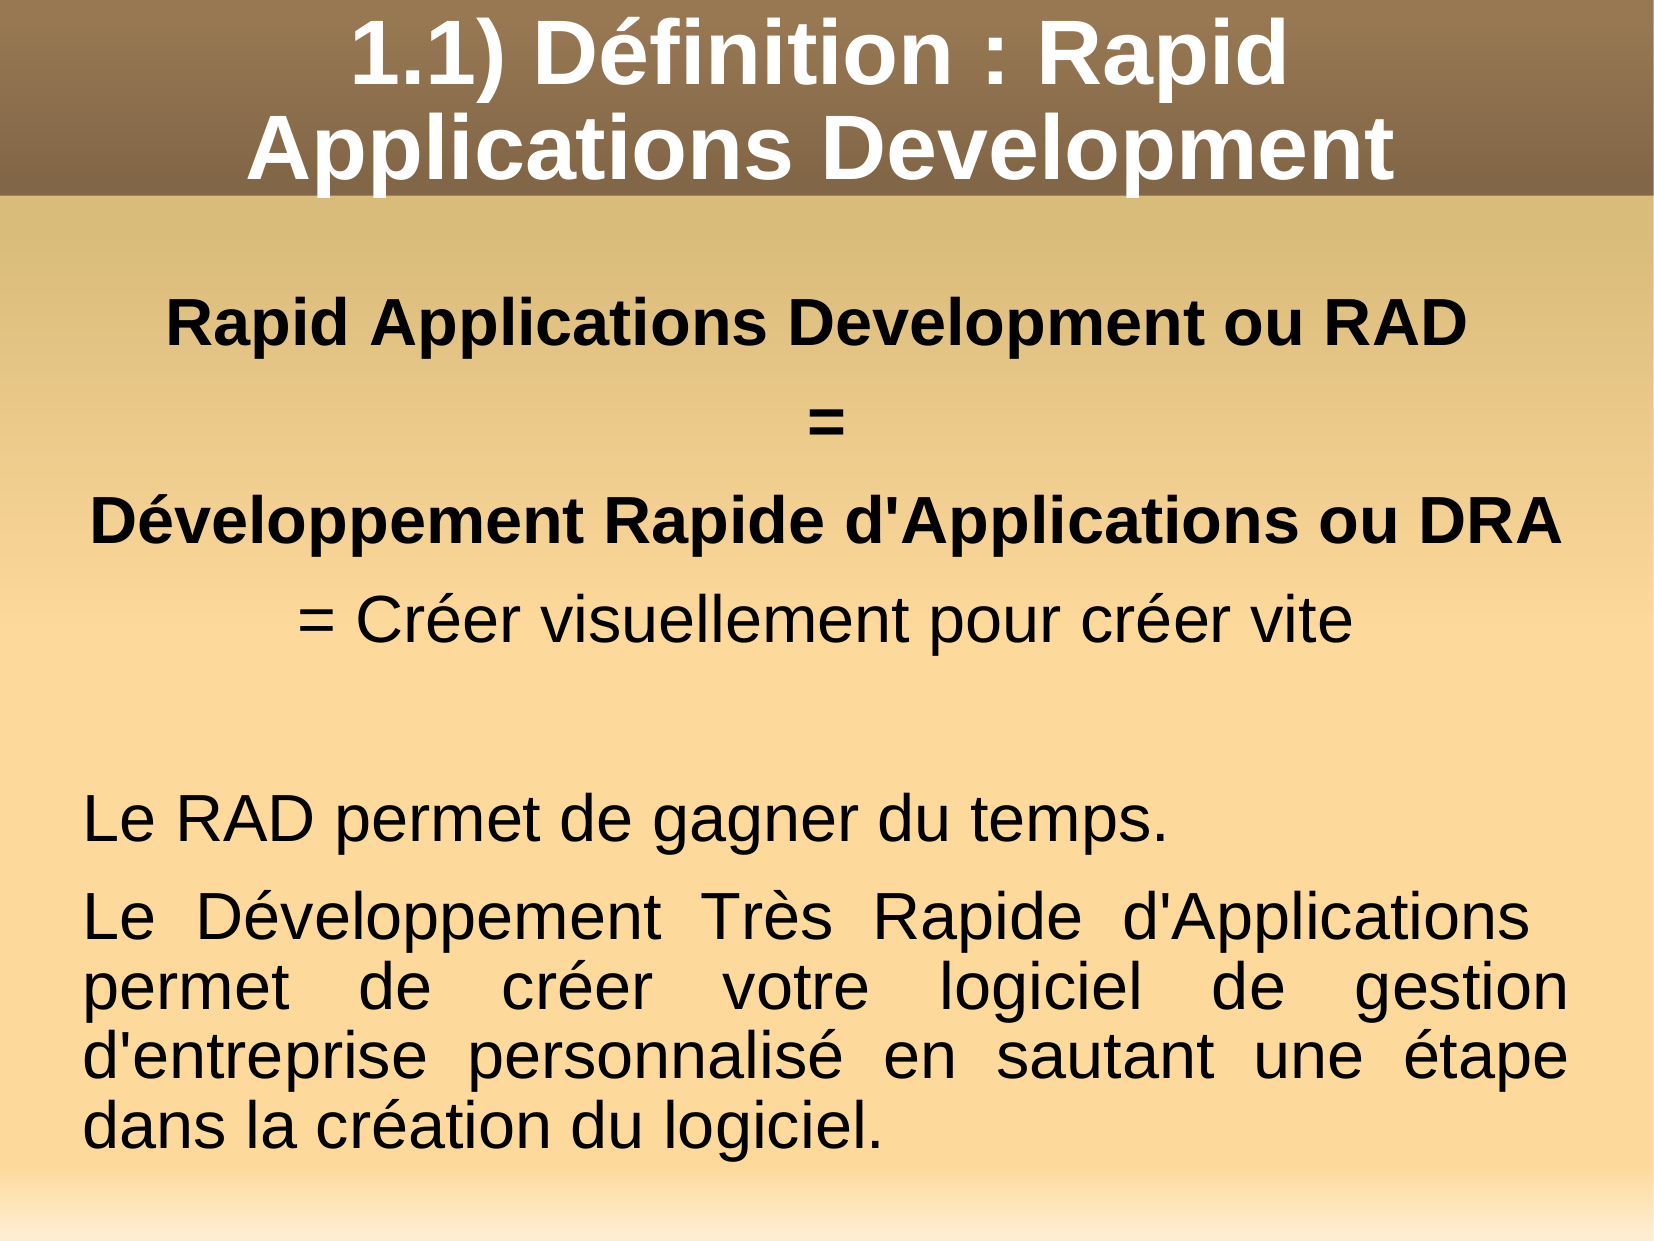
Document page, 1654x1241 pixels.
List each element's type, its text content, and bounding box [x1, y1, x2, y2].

list Rapid Applications Development ou RAD = Développement Rapide d'Applications ou DRA = Créer visuellement pour créer vite Le RAD permet de gagner du temps. Le Développement Très Rapide d'Applications permet de créer votre logiciel de gestion d'entreprise personnalisé en sautant une étape dans la création du logiciel. [82, 290, 1571, 1168]
title 1.1) Définition : Rapid Applications Development [76, 4, 1565, 203]
picture [0, 0, 1654, 1241]
